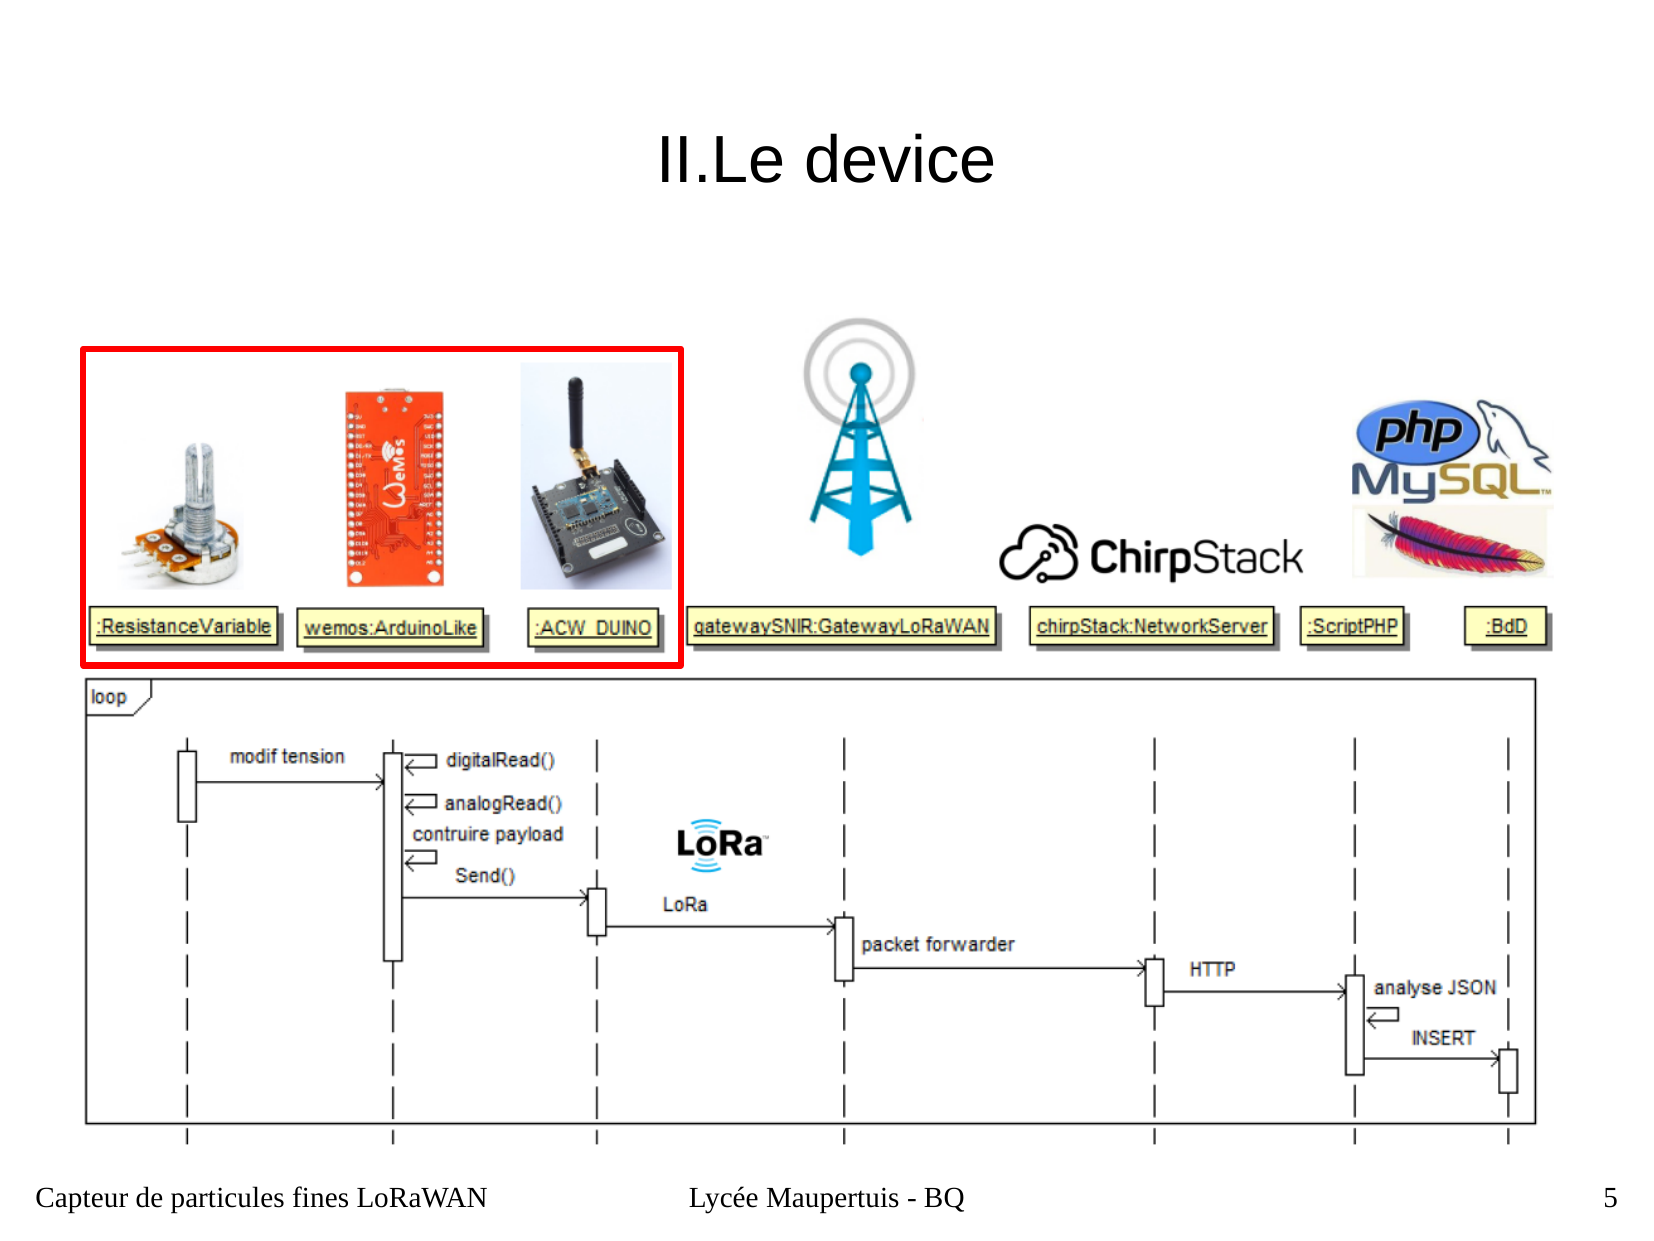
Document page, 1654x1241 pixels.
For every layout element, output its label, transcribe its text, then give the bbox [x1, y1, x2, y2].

picture [66, 311, 1569, 1147]
subtitle Le device [35, 35, 1619, 284]
